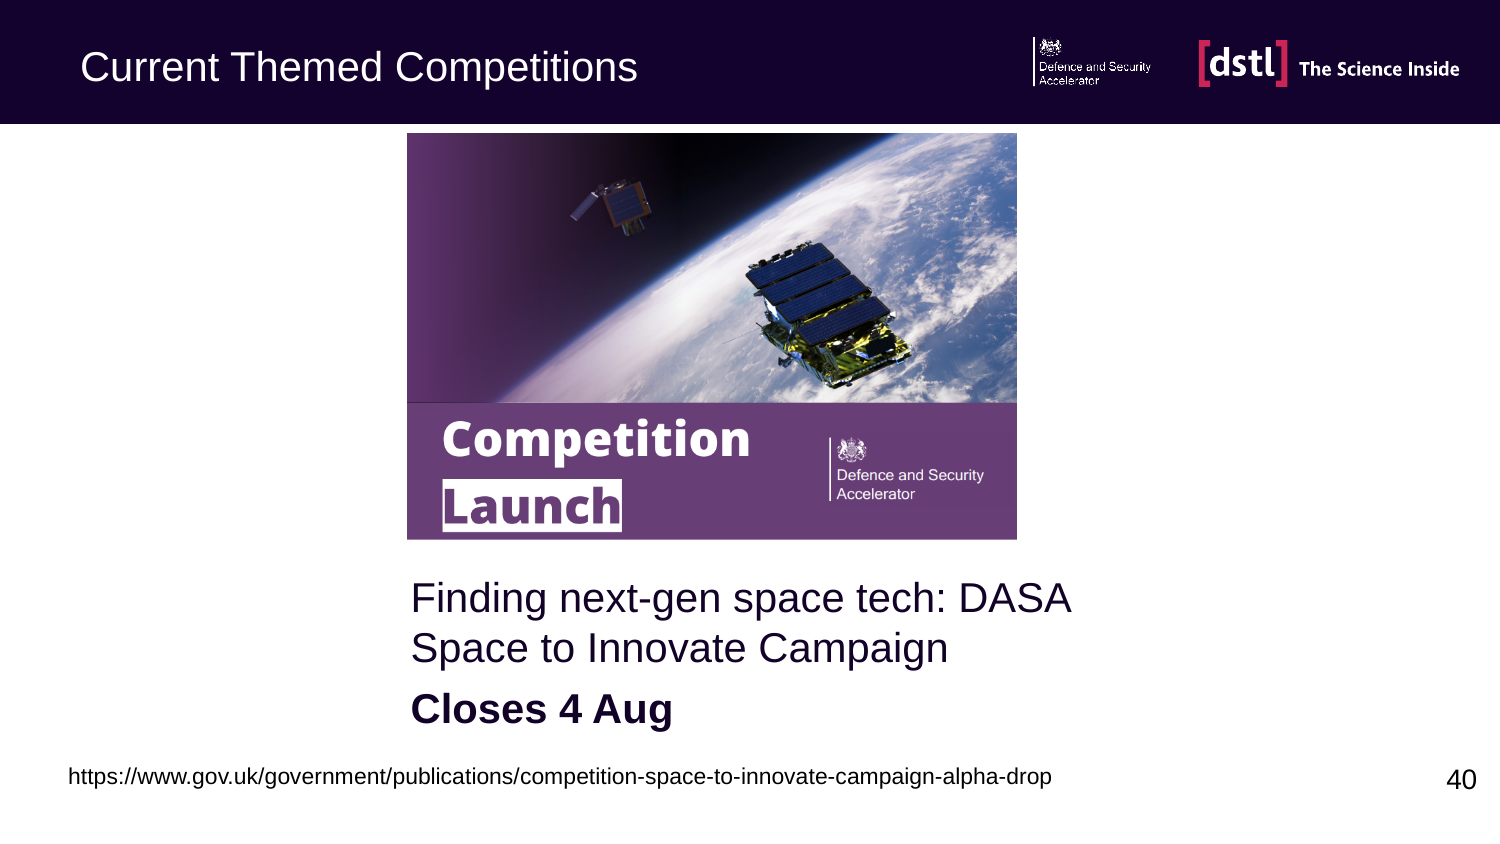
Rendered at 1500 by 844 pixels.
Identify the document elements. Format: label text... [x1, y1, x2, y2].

text_box https://www.gov.uk/government/publications/competition-space-to-innovate-campaign-alpha-drop [53, 754, 1288, 797]
picture [407, 133, 1017, 541]
text_box Finding next-gen space tech: DASA Space to Innovate Campaign Closes 4 Aug [395, 563, 1188, 754]
text_box Current Themed Competitions [64, 32, 1483, 98]
picture [1033, 37, 1151, 87]
